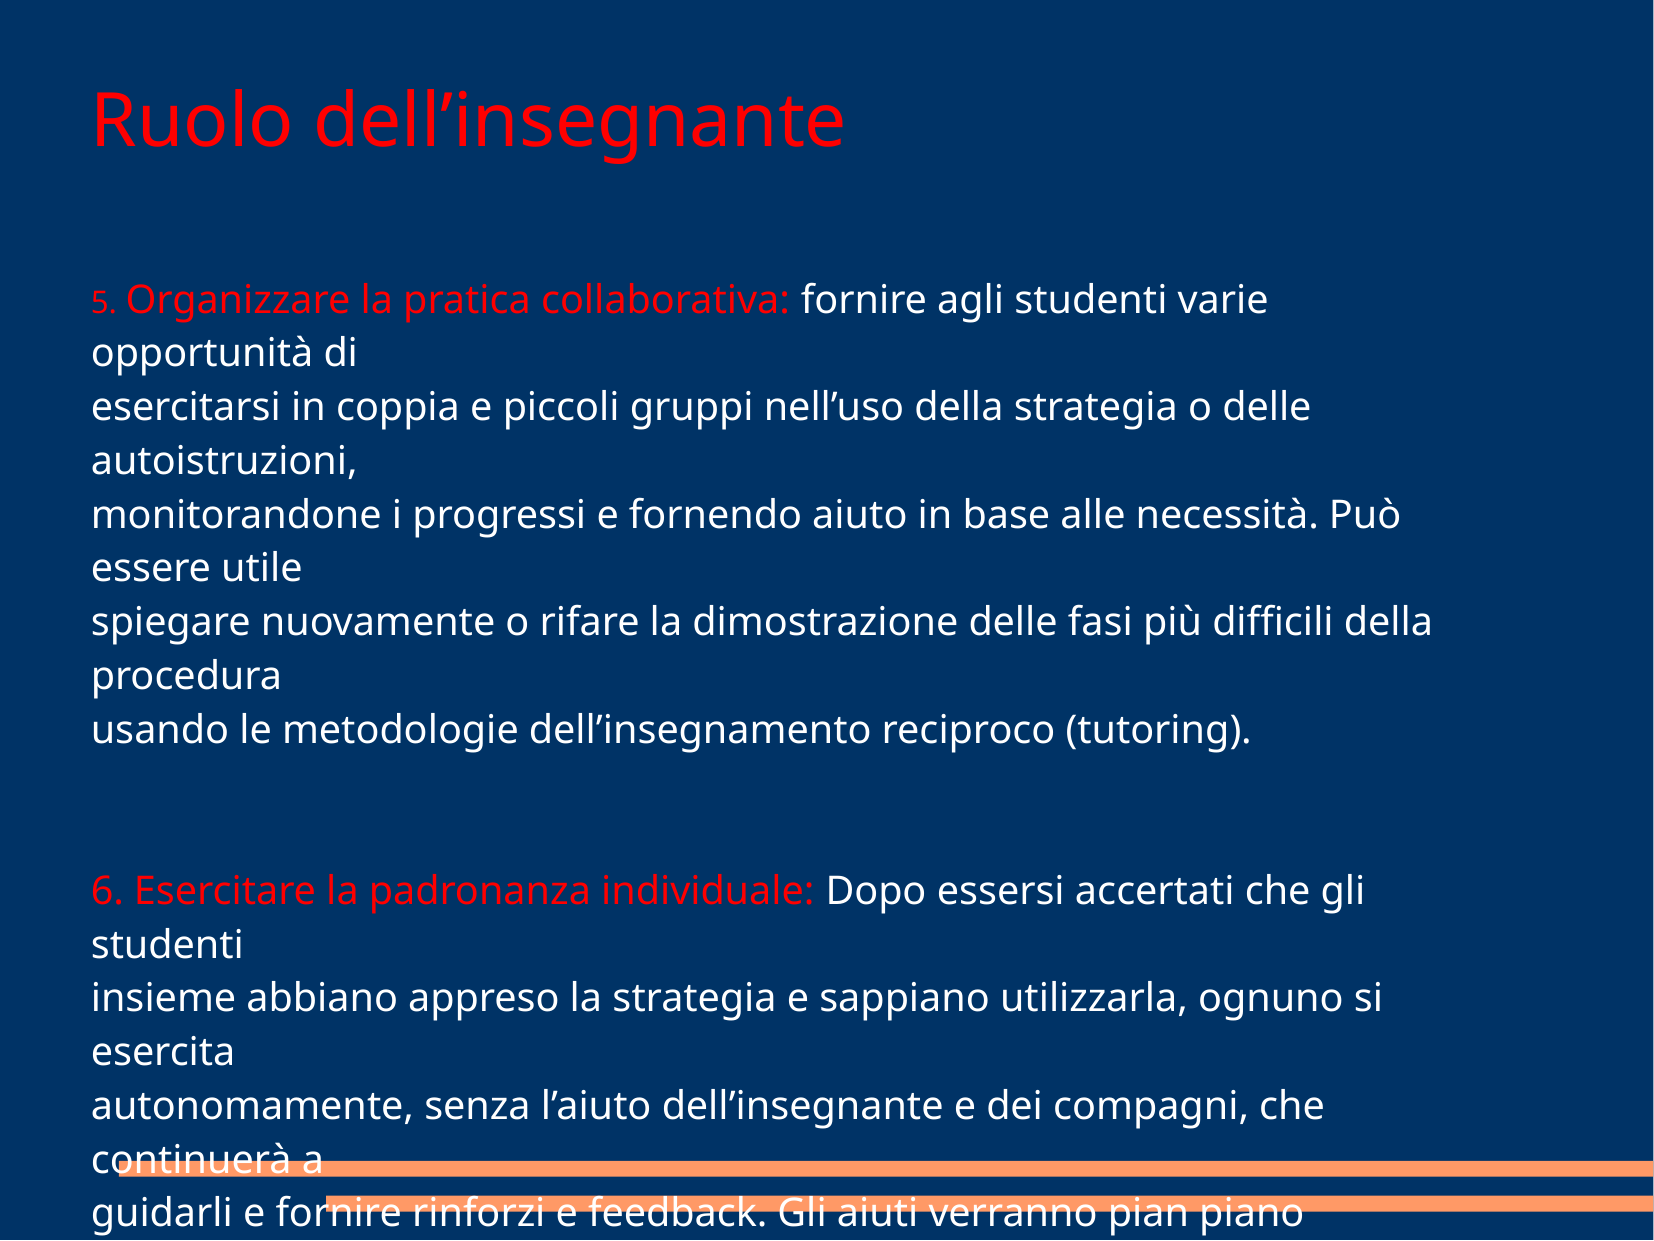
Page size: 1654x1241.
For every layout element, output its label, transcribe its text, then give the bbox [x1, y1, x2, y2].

text_box Ruolo dell’insegnante 5. Organizzare la pratica collaborativa: fornire agli studenti varie opportunità di esercitarsi in coppia e piccoli gruppi nell’uso della strategia o delle autoistruzioni, monitorandone i progressi e fornendo aiuto in base alle necessità. Può essere utile spiegare nuovamente o rifare la dimostrazione delle fasi più difficili della procedura usando le metodologie dell’insegnamento reciproco (tutoring). 6. Esercitare la padronanza individuale: Dopo essersi accertati che gli studenti insieme abbiano appreso la strategia e sappiano utilizzarla, ognuno si esercita autonomamente, senza l’aiuto dell’insegnante e dei compagni, che continuerà a guidarli e fornire rinforzi e feedback. Gli aiuti verranno pian piano attenuati finché tutti gli studenti non saranno in grado di usare la strategia senza bisogno di alcun Suggerimento. 7. Promuovere la generalizzazione: Riflettere e discutere con i ragazzi (insieme o nel piccolo gruppo) ogni qual volta si presenti una situazione in cui sia opportuno applicare le strategie imparate. Inoltre, durante le esercitazioni, fornire agli studenti diversi tipi di materiali, cosicché possano imparare ad usare la strategia in modo flessibile, in diversi contesti. [76, 59, 1489, 1125]
